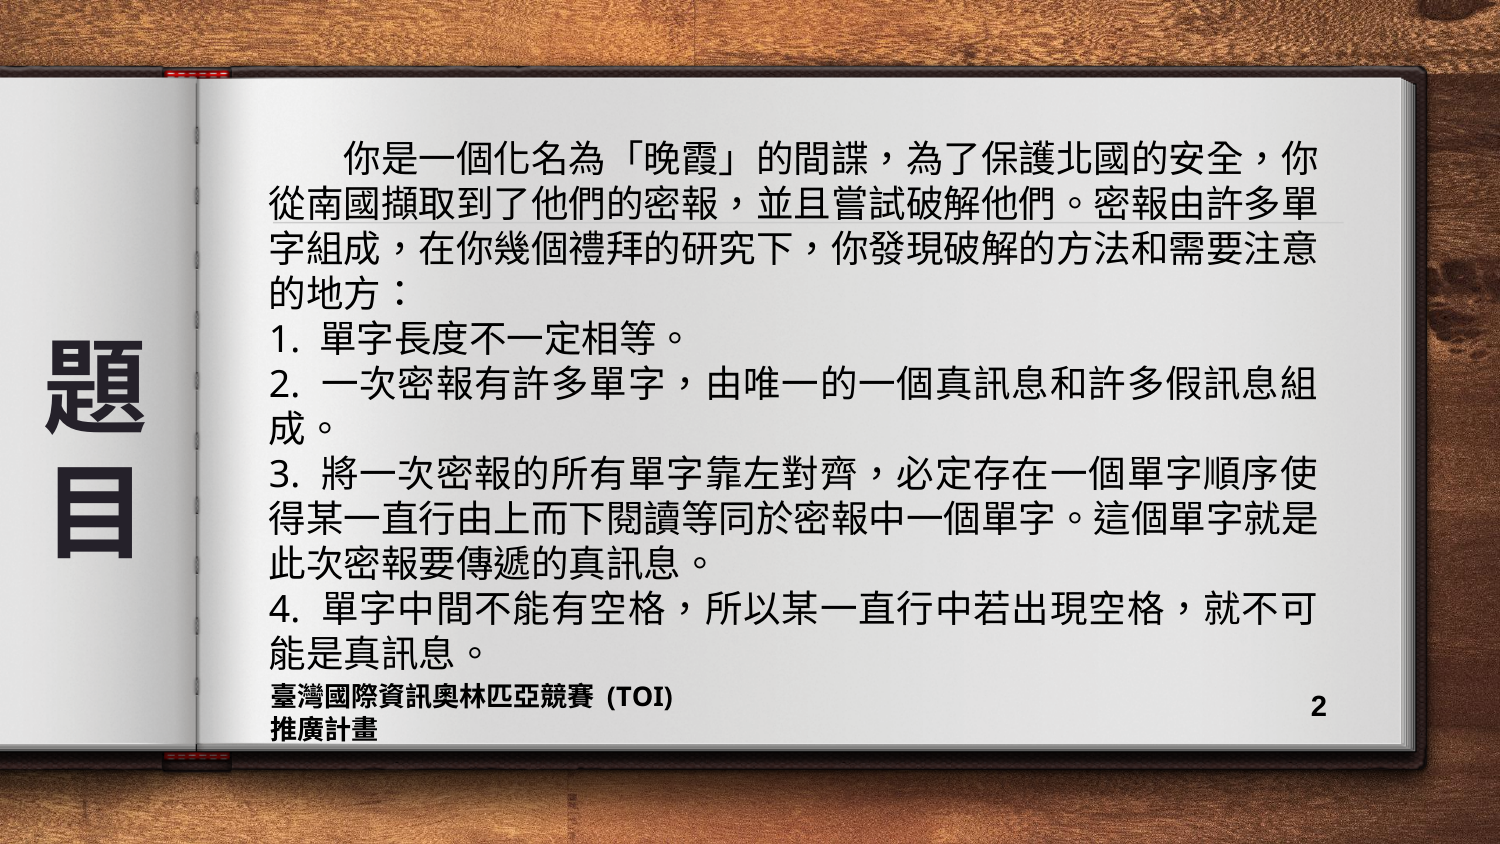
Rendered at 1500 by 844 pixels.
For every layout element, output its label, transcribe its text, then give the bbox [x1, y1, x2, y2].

text_box 題 目 [28, 306, 210, 552]
text_box 2 [1295, 672, 1386, 737]
text_box 你是一個化名為「晚霞」的間諜，為了保護北國的安全，你從南國擷取到了他們的密報，並且嘗試破解他們。密報由許多單字組成，在你幾個禮拜的研究下，你發現破解的方法和需要注意的地方： 1. 單字長度不一定相等。 2. 一次密報有許多單字，由唯一的一個真訊息和許多假訊息組成。 3. 將一次密報的所有單字靠左對齊，必定存在一個單字順序使得某一直行由上而下閱讀等同於密報中一個單字。這個單字就是此次密報要傳遞的真訊息。 4. 單字中間不能有空格，所以某一直行中若出現空格，就不可能是真訊息。 [254, 128, 1341, 672]
